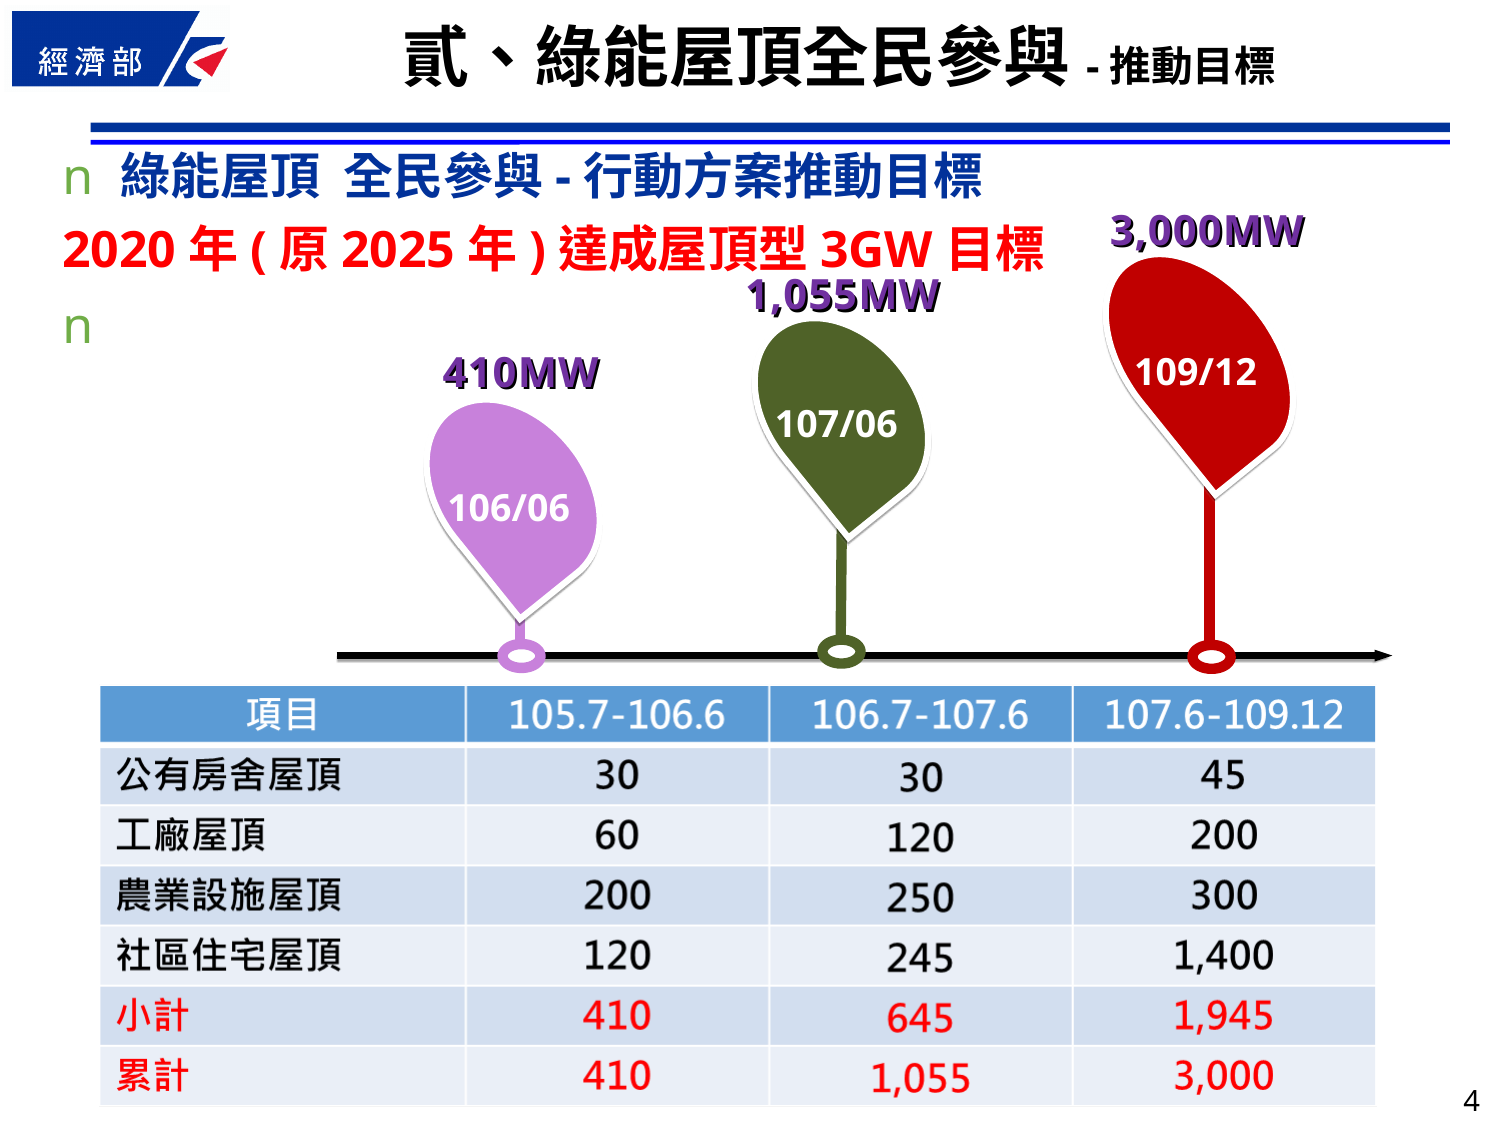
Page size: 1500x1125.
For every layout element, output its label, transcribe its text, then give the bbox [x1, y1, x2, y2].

text_box [454, 538, 598, 619]
text_box 貳、綠能屋頂全民參與-推動目標 [229, 16, 1450, 113]
text_box 410MW [367, 338, 674, 403]
text_box 106/06 [352, 476, 665, 538]
text_box 綠能屋頂 全民參與-行動方案推動目標 2020年(原2025年)達成屋頂型3GW目標 [47, 137, 1450, 309]
text_box [1105, 309, 1277, 340]
text_box 109/12 [1017, 340, 1374, 402]
text_box [502, 644, 541, 668]
text_box [754, 326, 917, 393]
picture [99, 681, 1377, 1124]
text_box [822, 639, 861, 664]
text_box [1140, 402, 1293, 495]
text_box [1192, 644, 1231, 669]
text_box [426, 403, 590, 476]
text_box 107/06 [680, 393, 993, 454]
text_box 1,055MW [674, 309, 1010, 326]
text_box [781, 454, 927, 538]
